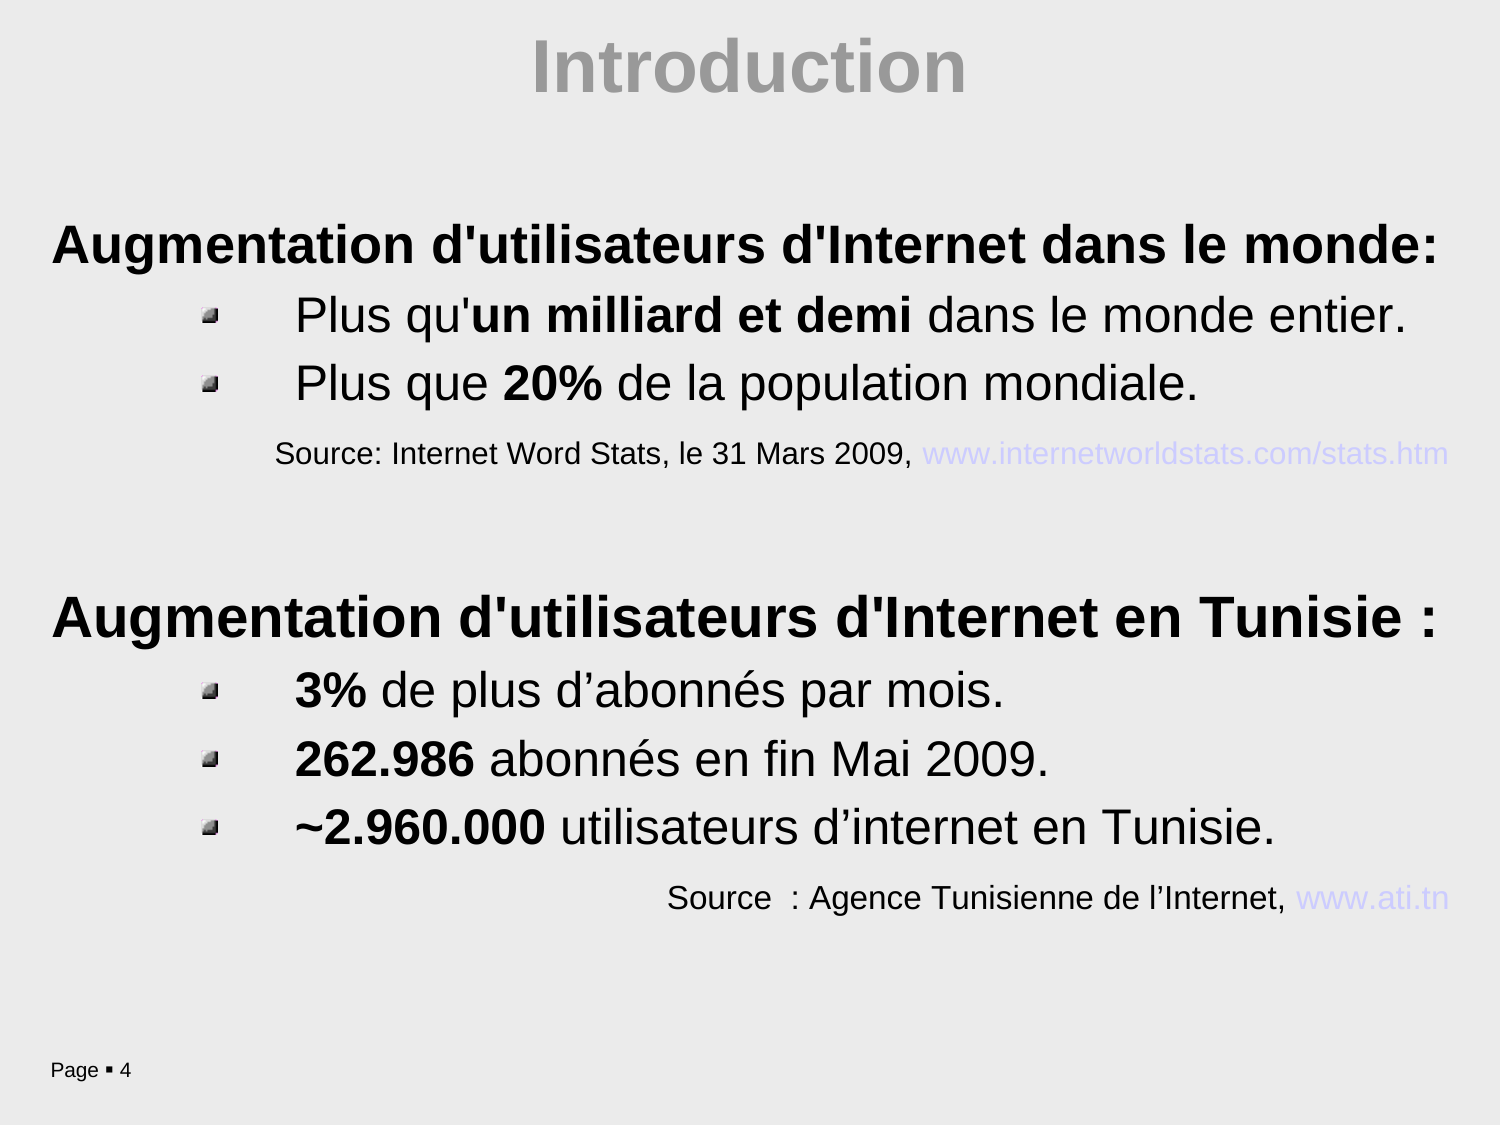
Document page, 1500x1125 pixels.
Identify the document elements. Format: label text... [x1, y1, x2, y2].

title Introduction [51, 11, 1449, 126]
list Augmentation d'utilisateurs d'Internet dans le monde: Plus qu'un milliard et demi dans le monde entier. Plus que 20% de la population mondiale. Source: Internet Word Stats, le 31 Mars 2009, www.internetworldstats.com/stats.htm Augmentation d'utilisateurs d'Internet en Tunisie : 3% de plus d’abonnés par mois. 262.986 abonnés en fin Mai 2009. ~2.960.000 utilisateurs d’internet en Tunisie. Source : Agence Tunisienne de l’Internet, www.ati.tn [51, 206, 1450, 1063]
